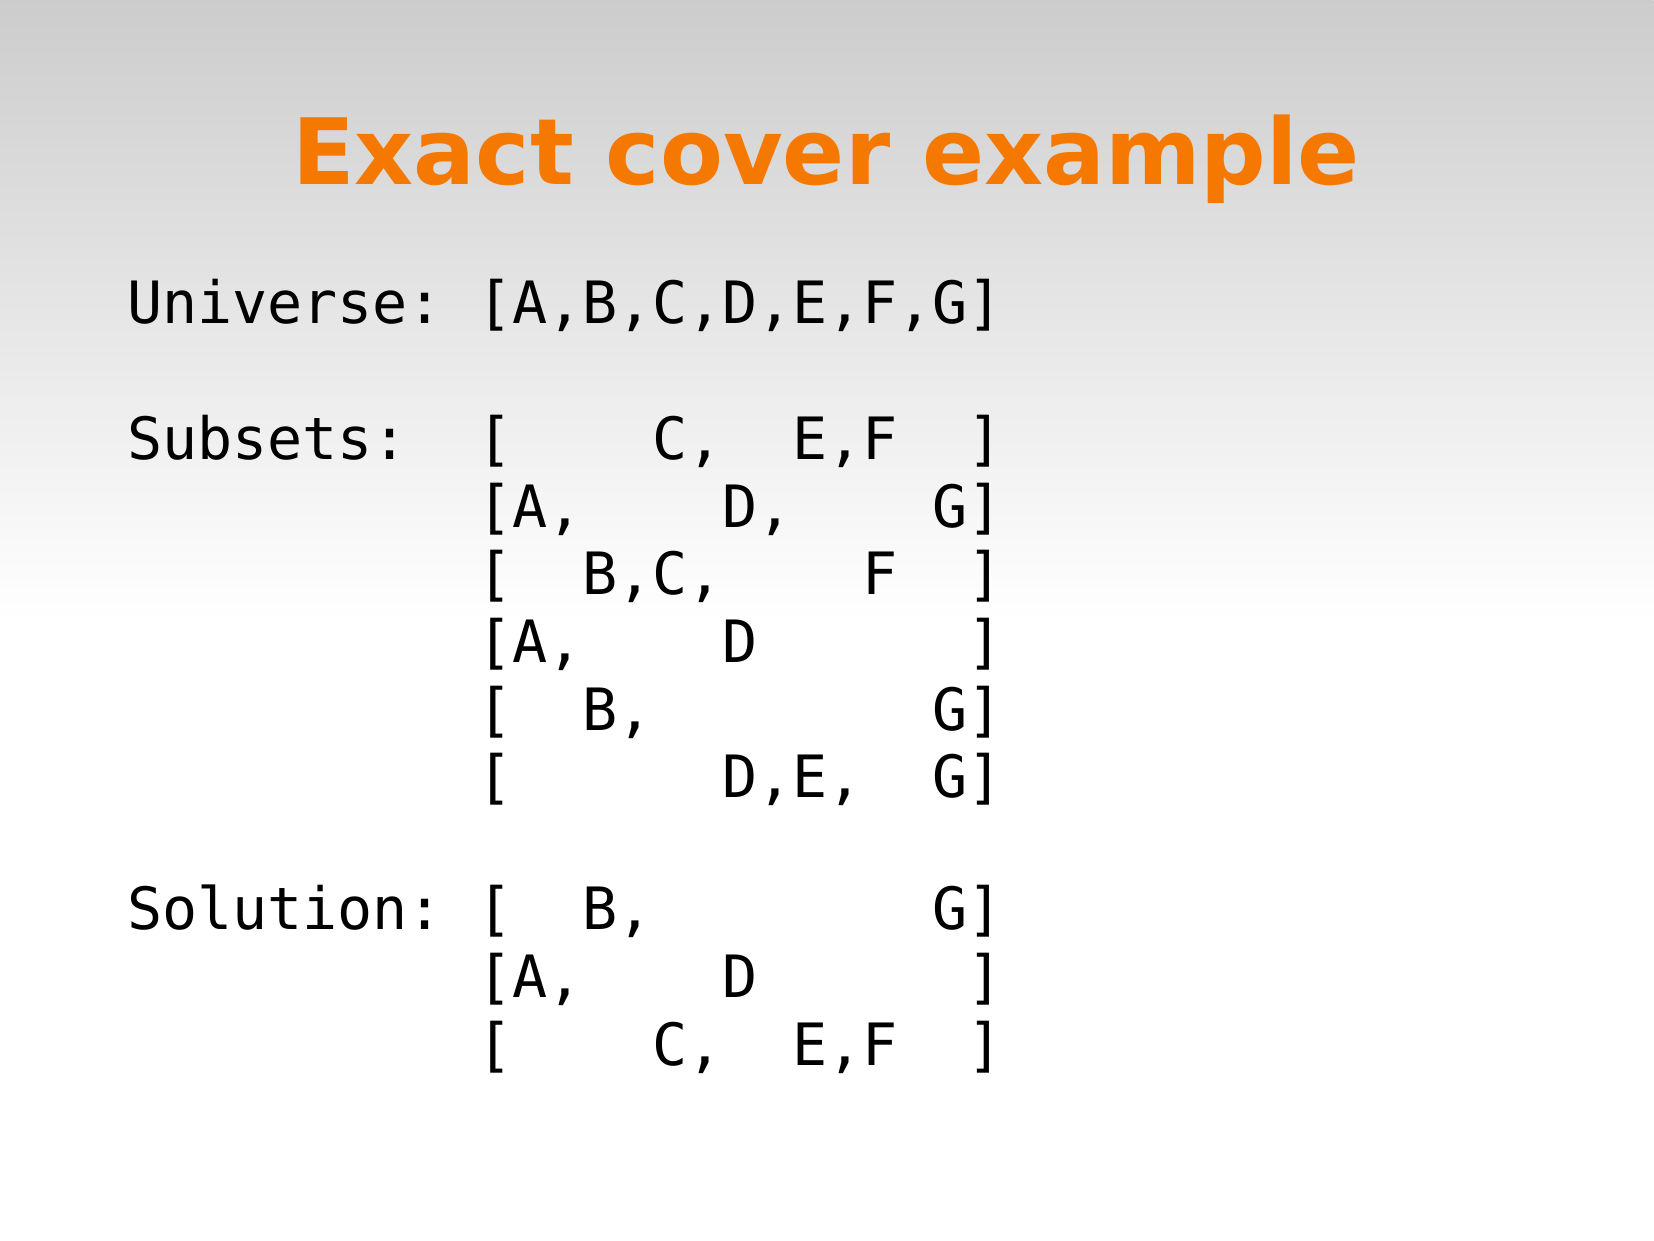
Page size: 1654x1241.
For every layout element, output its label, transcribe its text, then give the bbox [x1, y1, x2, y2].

text_box Solution: [ B, G] [A, D ] [ C, E,F ] [112, 868, 1538, 1155]
title Exact cover example [82, 56, 1571, 250]
text_box Universe: [A,B,C,D,E,F,G] Subsets: [ C, E,F ] [A, D, G] [ B,C, F ] [A, D ] [ B, G] [ D,E, G] [112, 262, 1538, 820]
